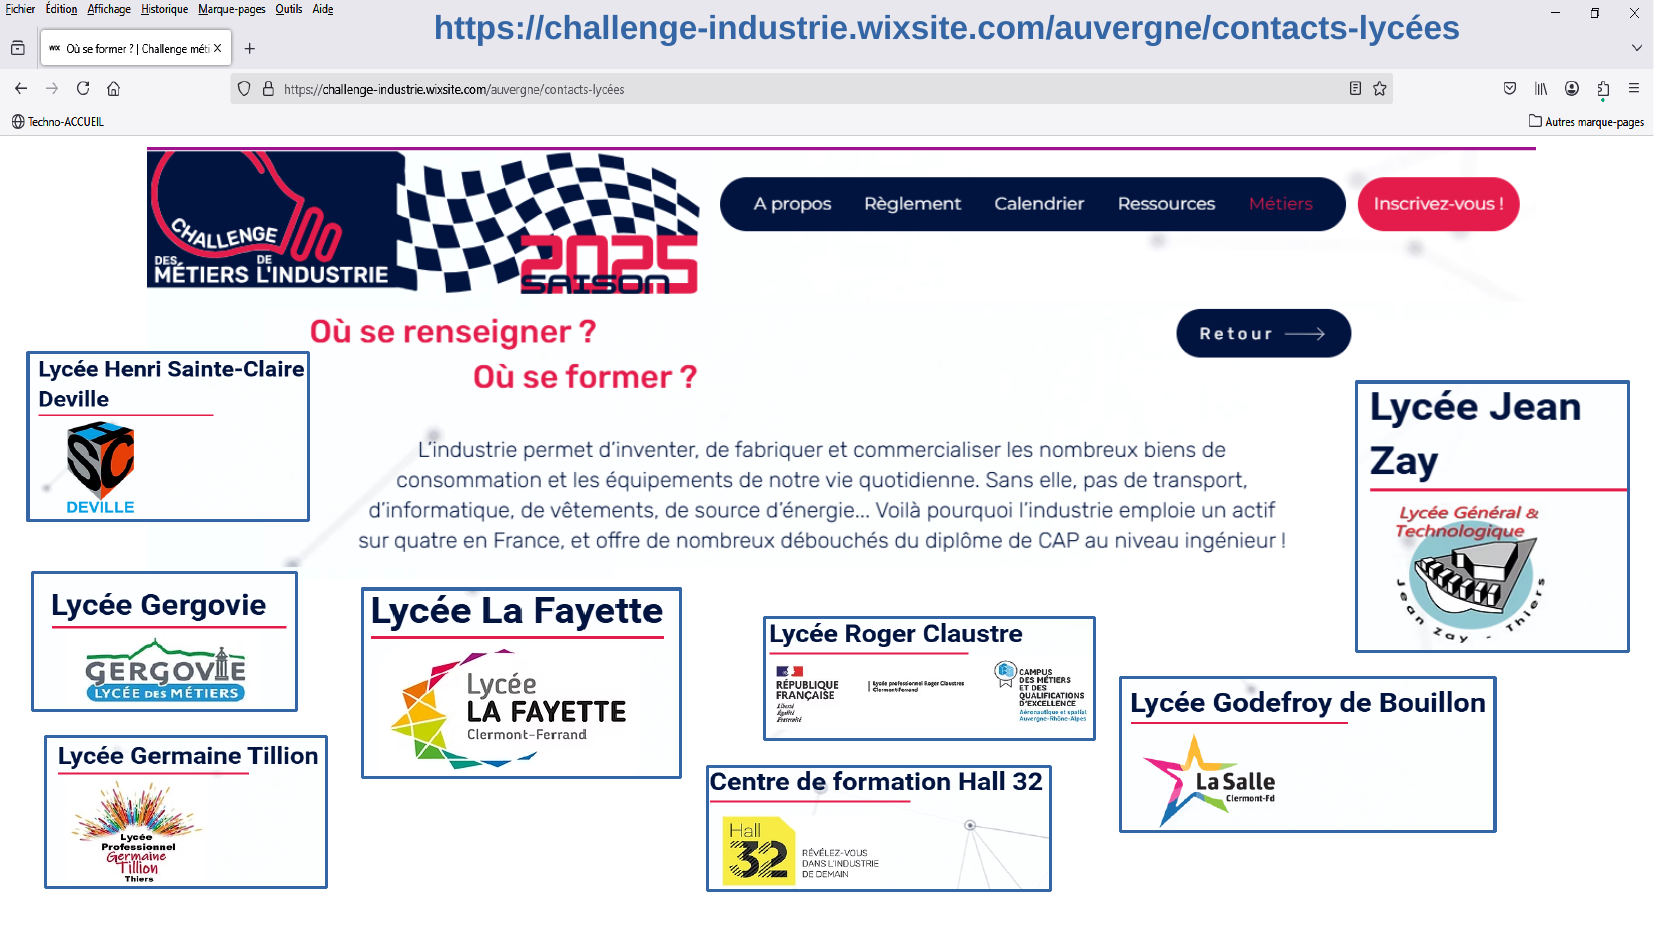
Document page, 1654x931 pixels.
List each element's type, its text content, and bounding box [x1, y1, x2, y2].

picture [147, 147, 1536, 579]
picture [765, 619, 1093, 739]
picture [708, 767, 1050, 889]
picture [1122, 679, 1494, 830]
picture [47, 738, 325, 887]
picture [1358, 383, 1628, 650]
picture [0, 0, 1654, 136]
picture [29, 354, 308, 520]
picture [363, 590, 680, 777]
picture [33, 574, 296, 709]
text_box https://challenge-industrie.wixsite.com/auvergne/contacts-lycées [331, 2, 1565, 60]
